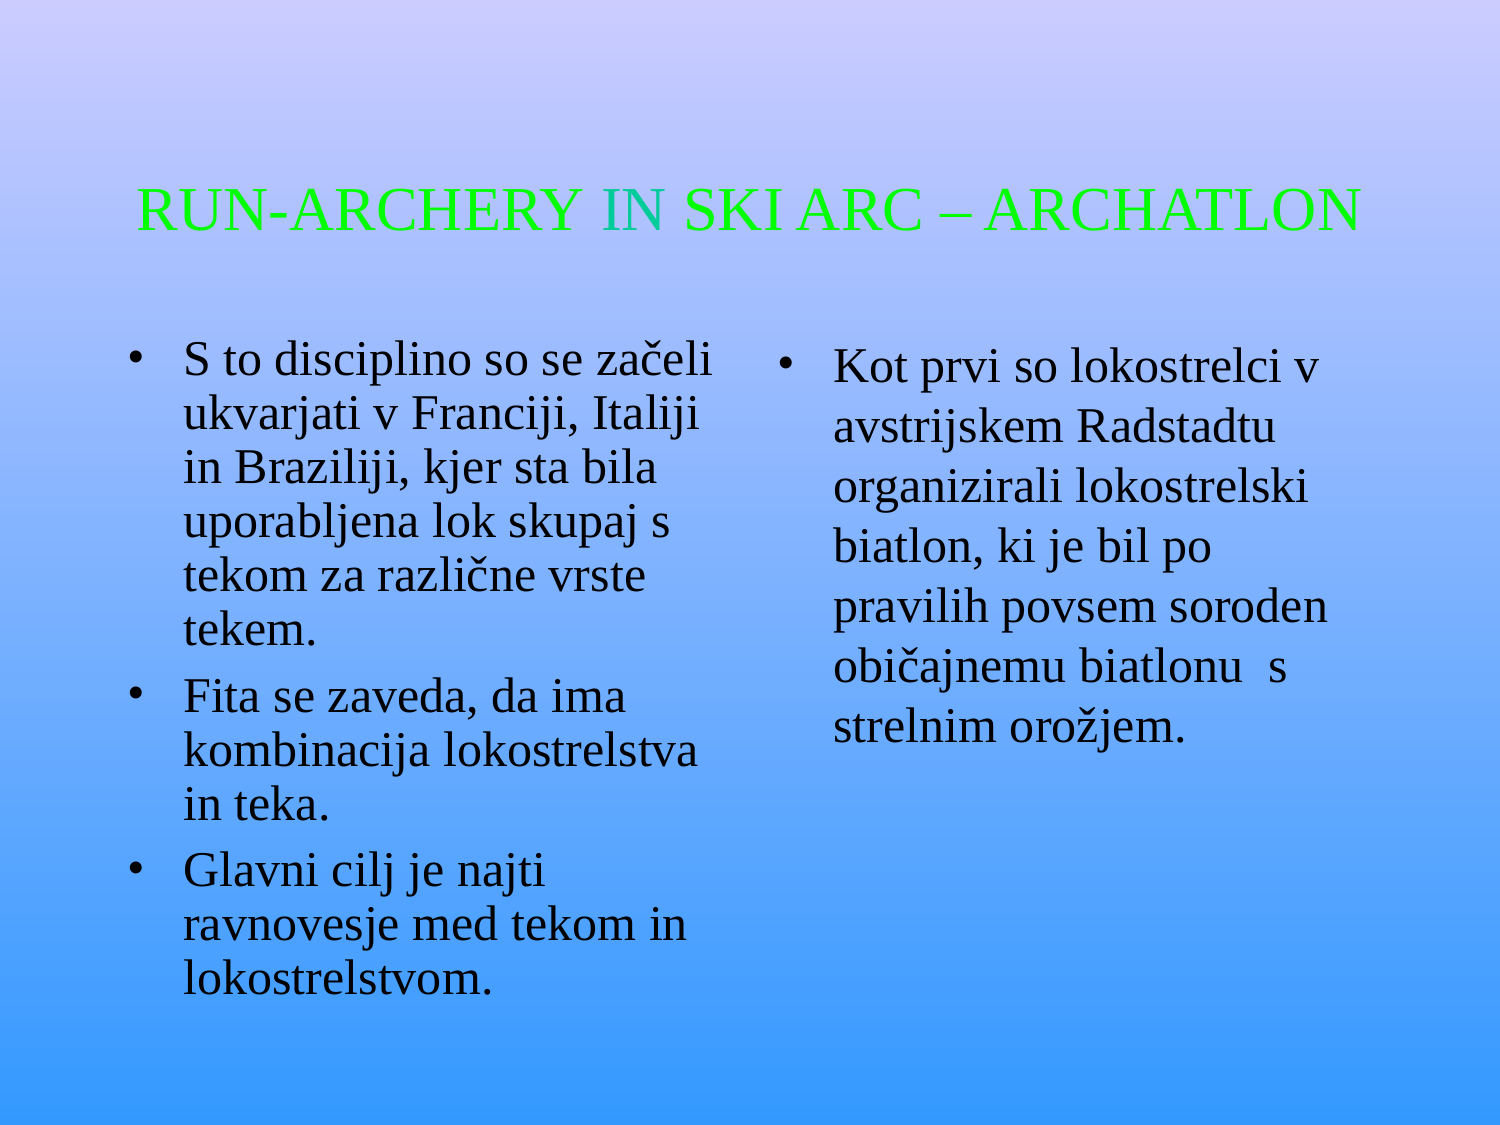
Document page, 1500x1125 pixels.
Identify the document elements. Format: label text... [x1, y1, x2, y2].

list S to disciplino so se začeli ukvarjati v Franciji, Italiji in Braziliji, kjer sta bila uporabljena lok skupaj s tekom za različne vrste tekem. Fita se zaveda, da ima kombinacija lokostrelstva in teka. Glavni cilj je najti ravnovesje med tekom in lokostrelstvom. [112, 324, 738, 1013]
title RUN-ARCHERY IN SKI ARC – ARCHATLON [112, 99, 1388, 288]
list Kot prvi so lokostrelci v avstrijskem Radstadtu organizirali lokostrelski biatlon, ki je bil po pravilih povsem soroden običajnemu biatlonu s strelnim orožjem. [762, 324, 1388, 1000]
